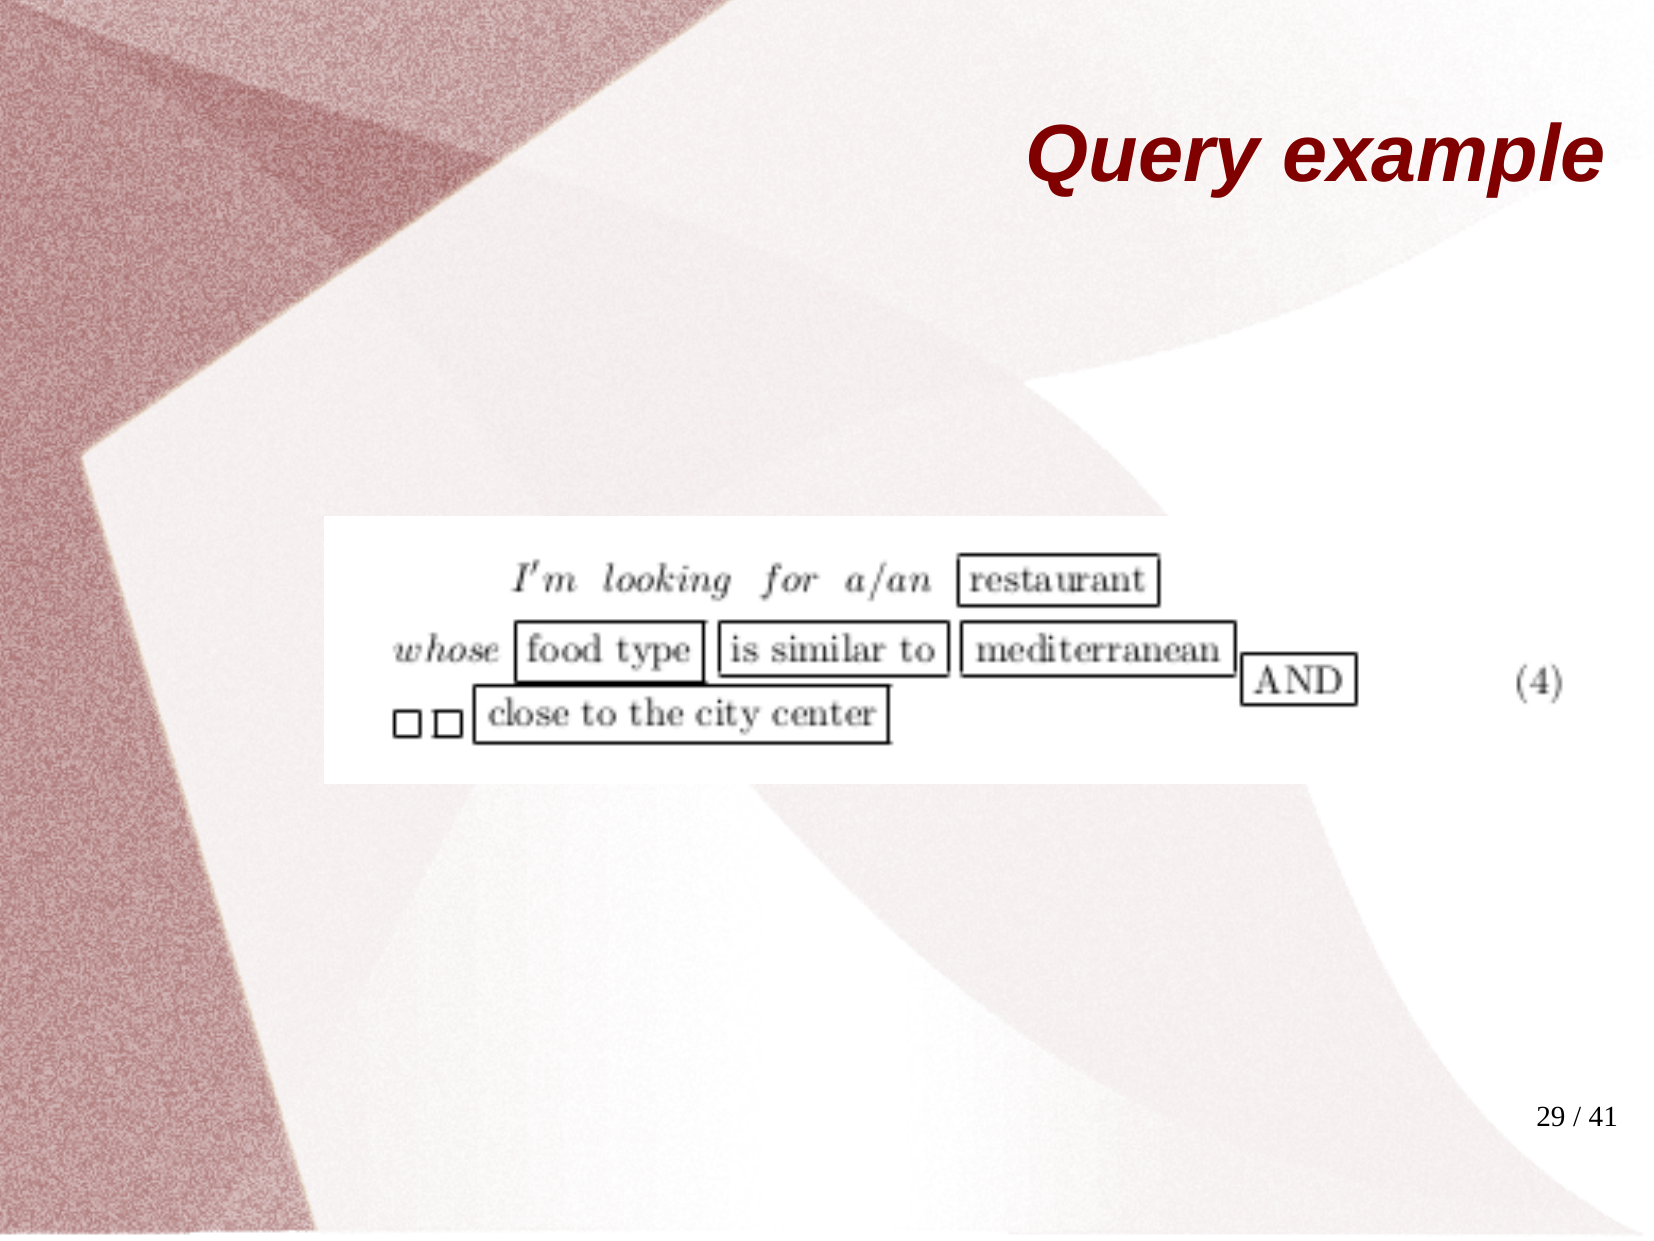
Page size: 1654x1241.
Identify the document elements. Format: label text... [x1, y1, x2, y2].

title Query example [596, 49, 1607, 257]
picture [0, 0, 1654, 1241]
